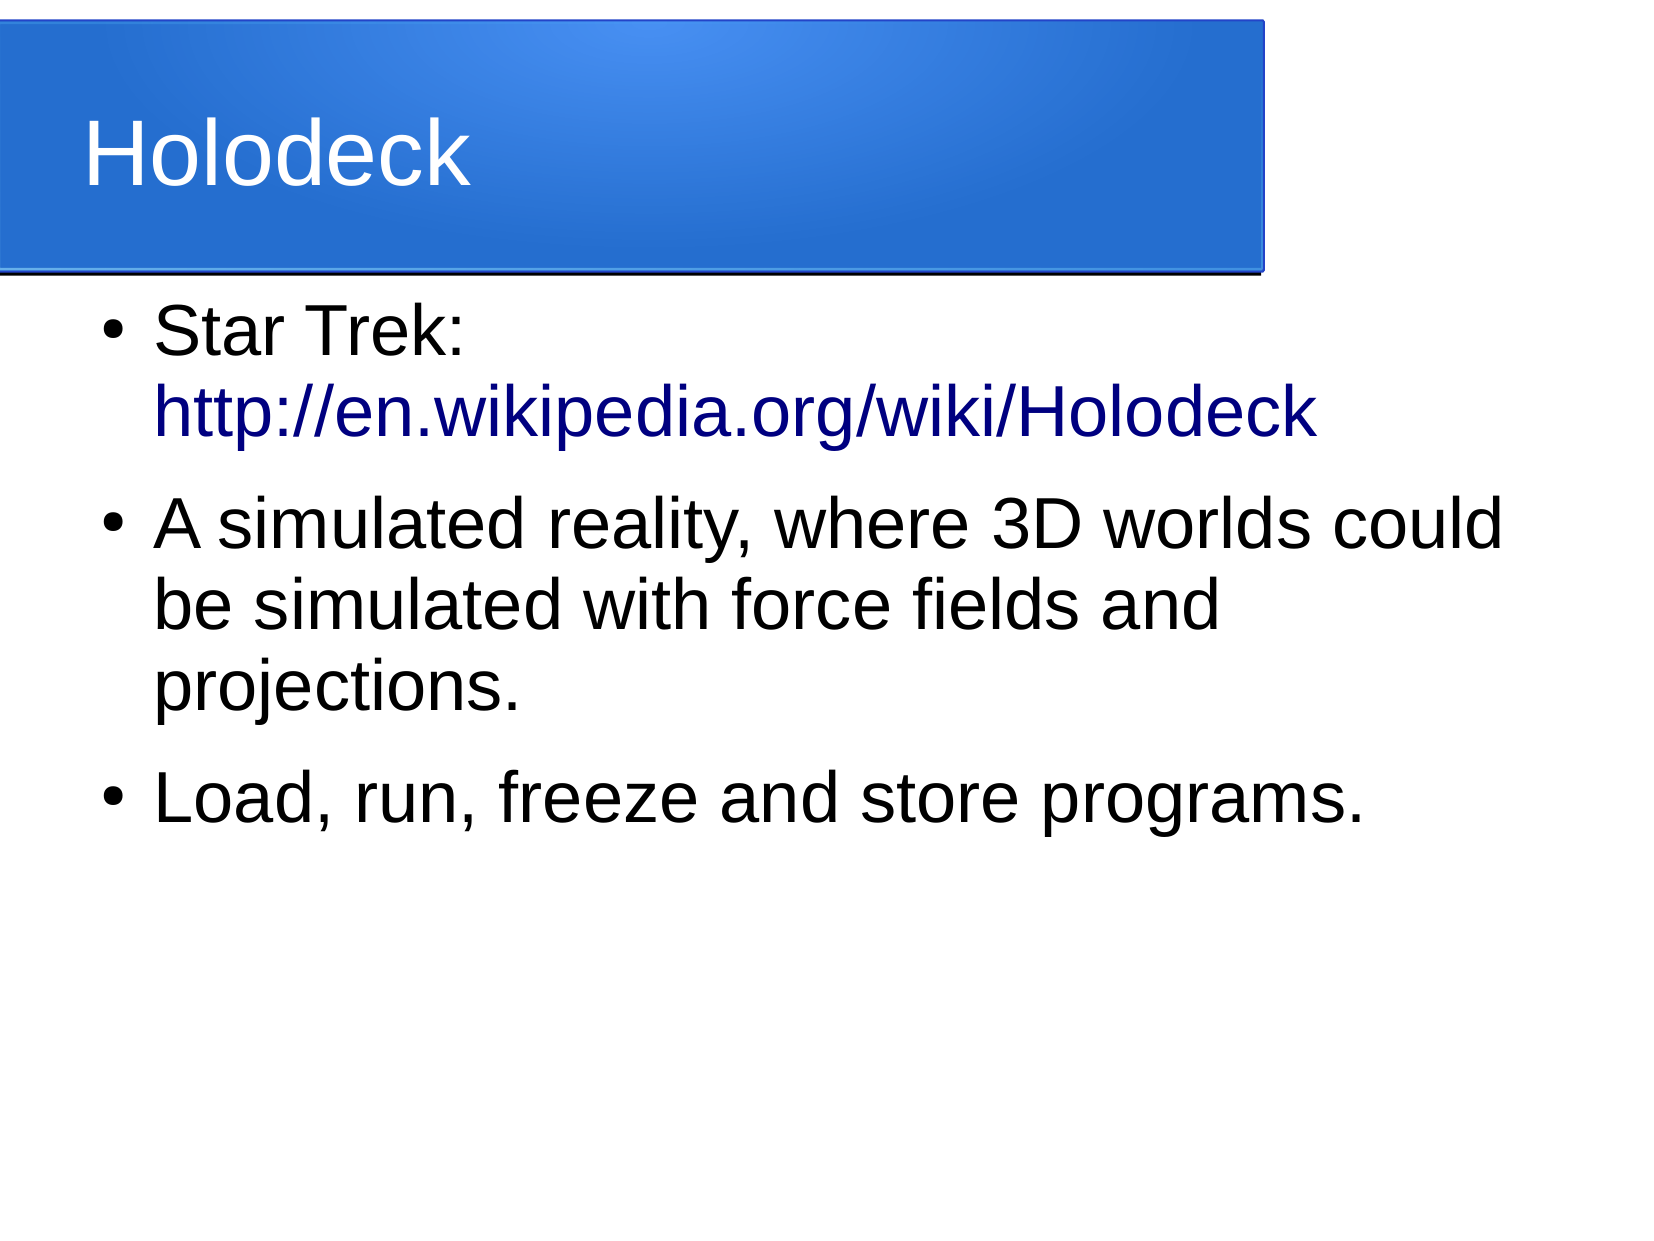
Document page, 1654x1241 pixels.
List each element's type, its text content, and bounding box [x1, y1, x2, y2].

list Star Trek: http://en.wikipedia.org/wiki/Holodeck A simulated reality, where 3D worlds could be simulated with force fields and projections. Load, run, freeze and store programs. [82, 290, 1538, 1010]
title Holodeck [82, 49, 1571, 257]
